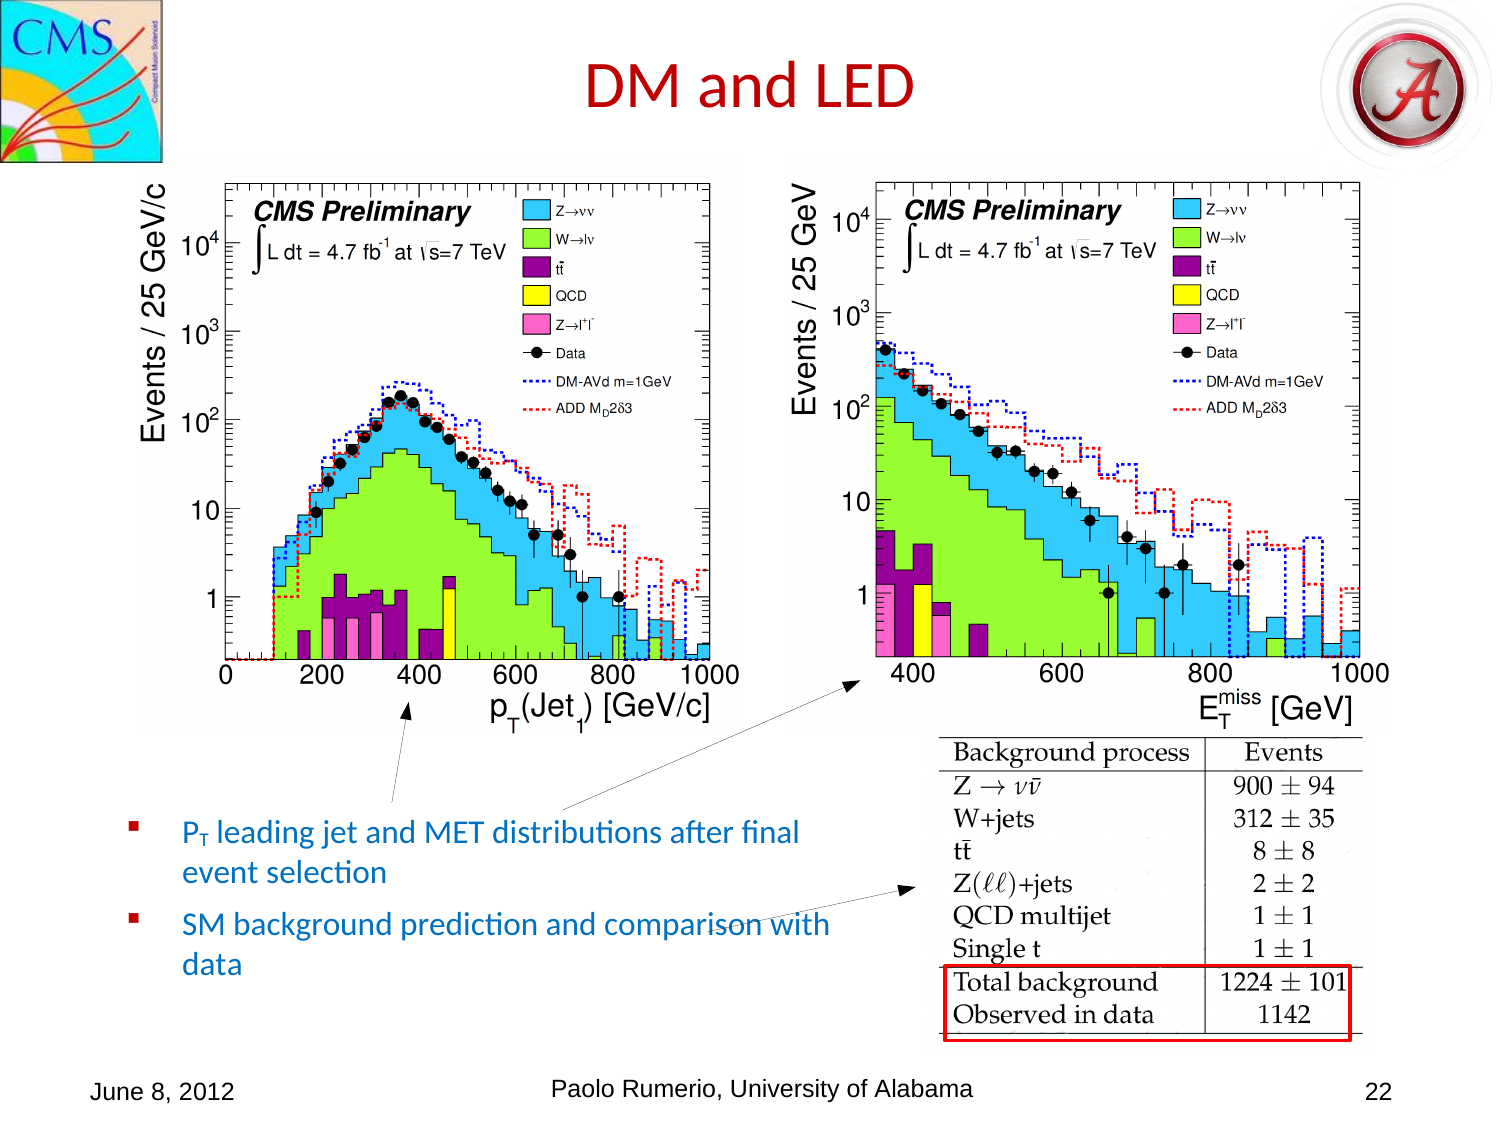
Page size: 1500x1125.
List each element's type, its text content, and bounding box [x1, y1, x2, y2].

text_box DM and LED [163, 0, 1319, 163]
picture [788, 0, 1500, 1053]
text_box PT leading jet and MET distributions after final event selection SM background prediction and comparison with data [111, 802, 848, 1027]
picture [0, 0, 741, 735]
